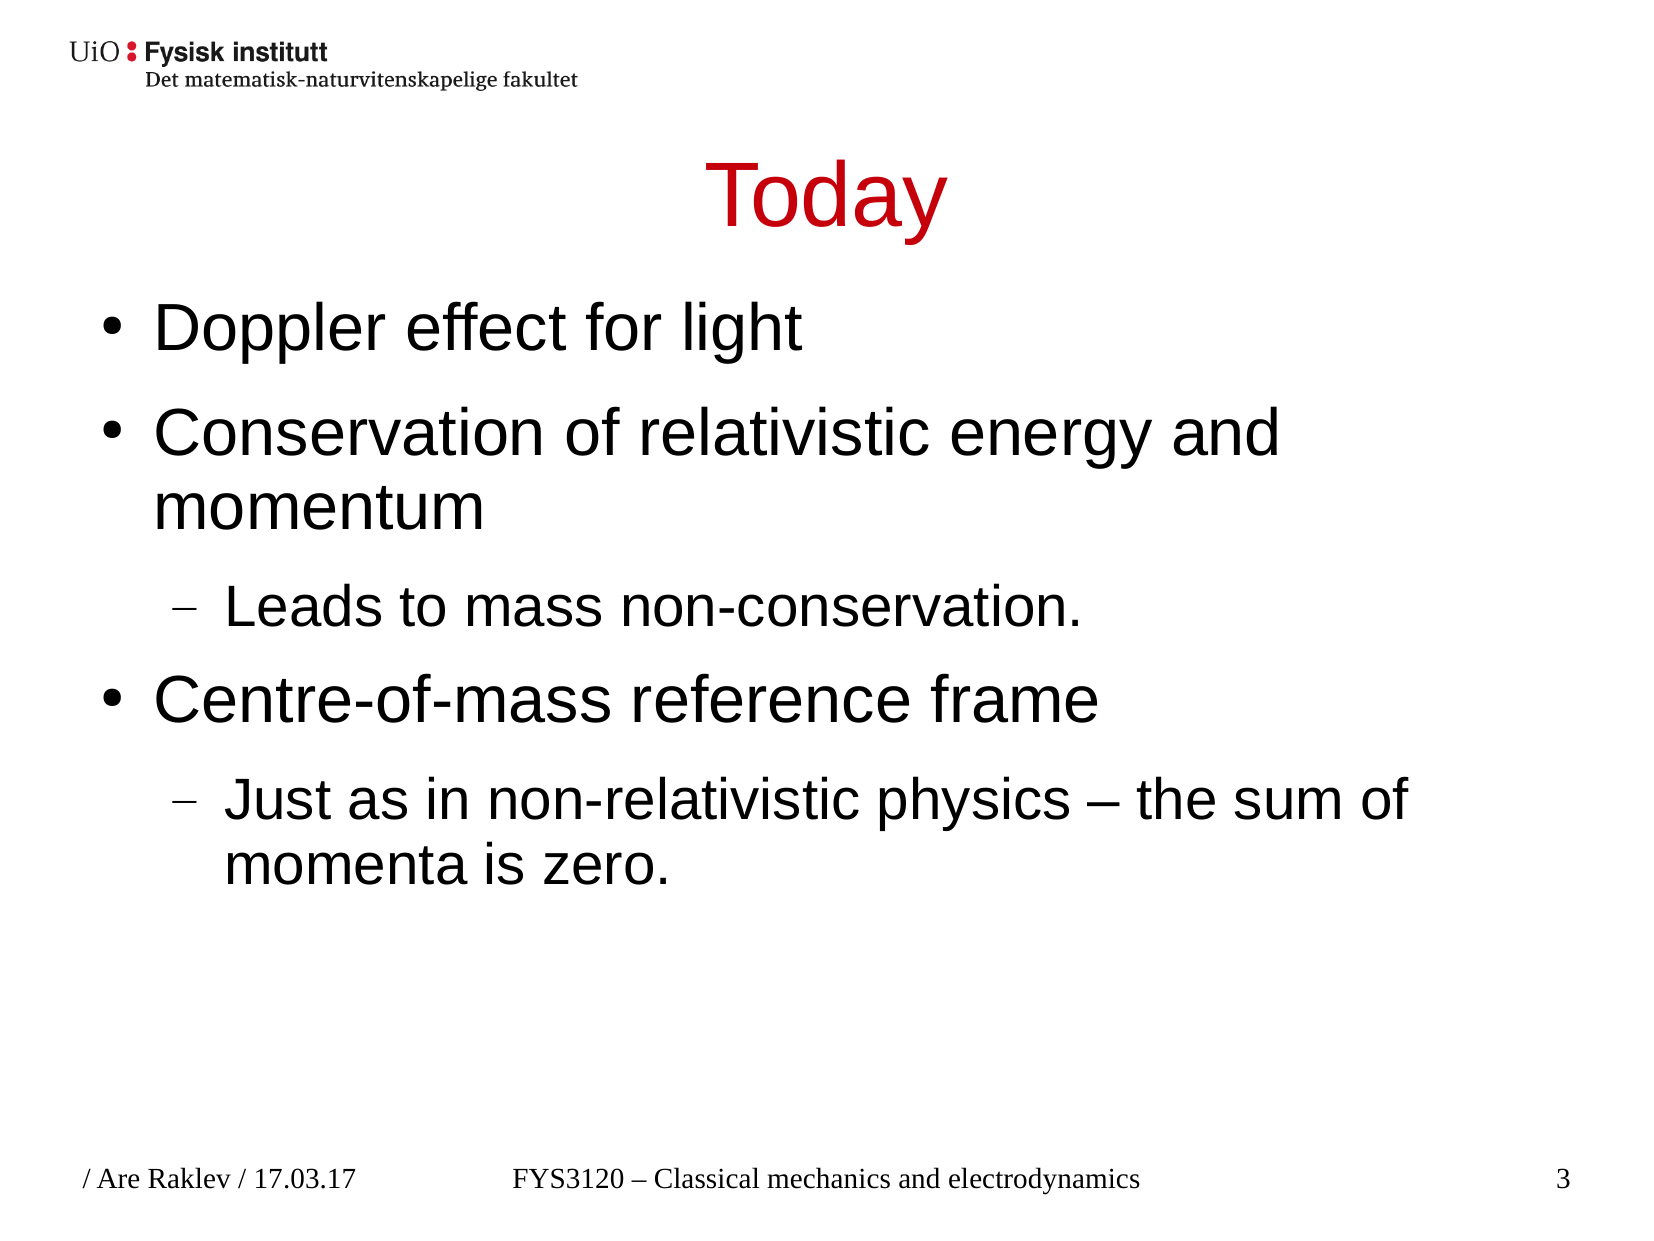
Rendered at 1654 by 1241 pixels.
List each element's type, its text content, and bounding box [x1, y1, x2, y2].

picture [68, 37, 581, 93]
list Doppler effect for light Conservation of relativistic energy and momentum Leads to mass non-conservation. Centre-of-mass reference frame Just as in non-relativistic physics – the sum of momenta is zero. [82, 290, 1571, 1094]
title Today [82, 90, 1571, 290]
